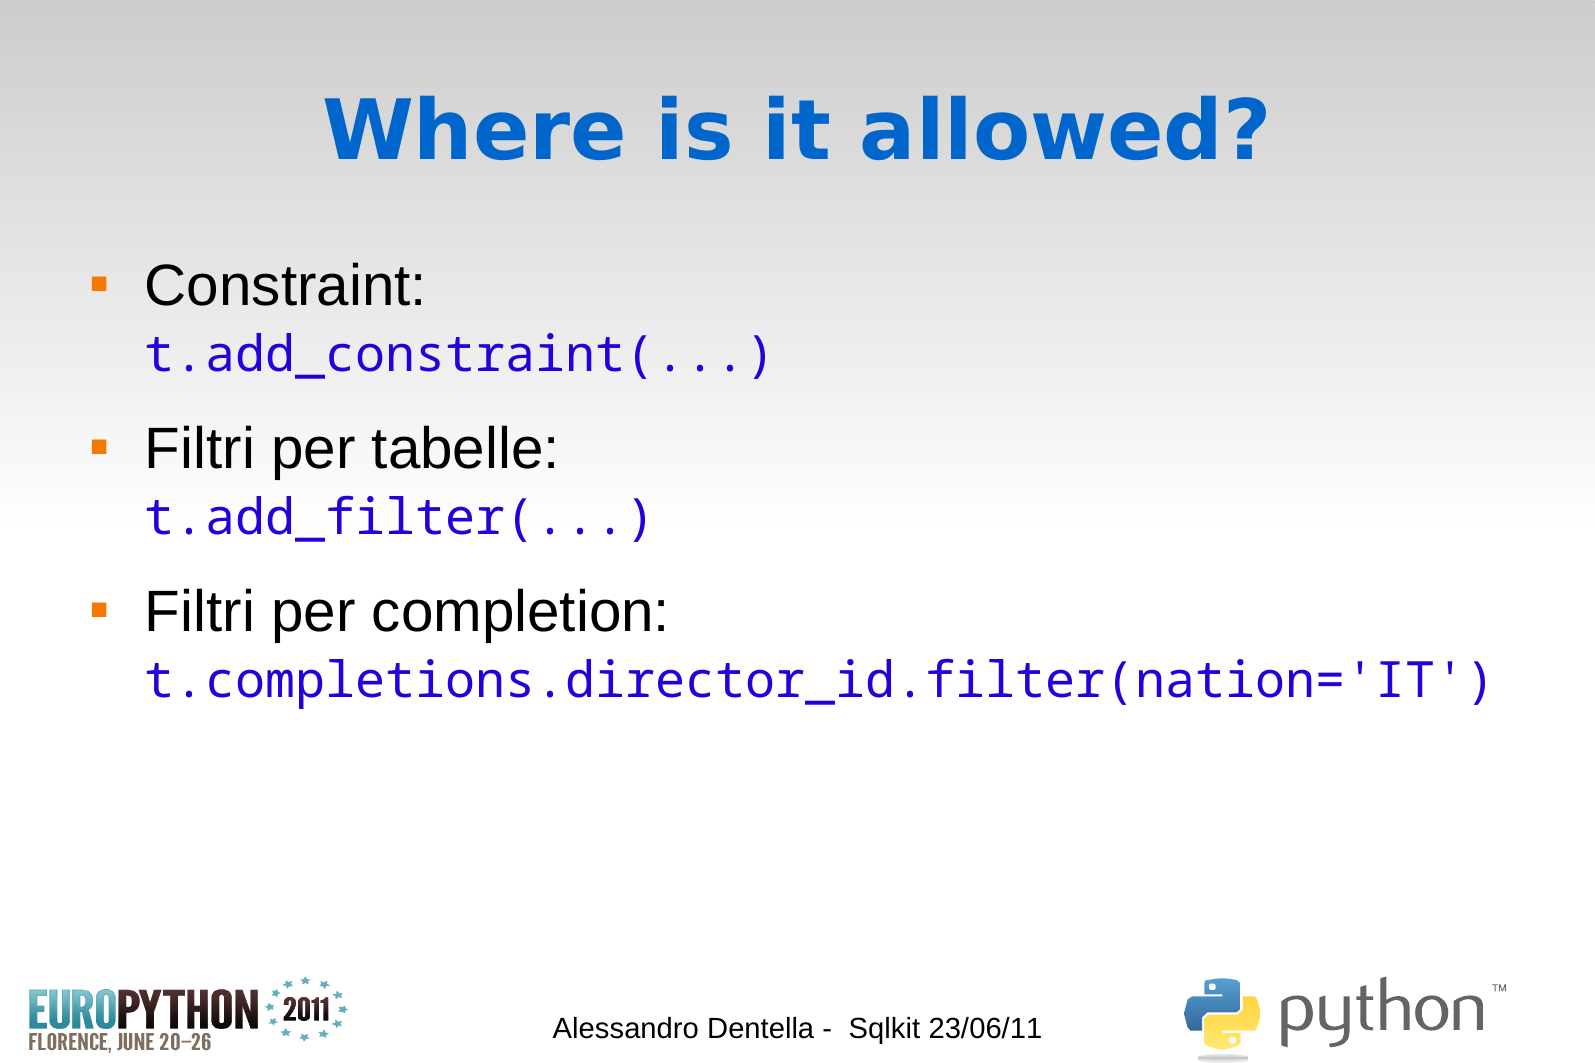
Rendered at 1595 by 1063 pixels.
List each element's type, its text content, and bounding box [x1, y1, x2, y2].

list Constraint: t.add_constraint(...) Filtri per tabelle: t.add_filter(...) Filtri per completion: t.completions.director_id.filter(nation='IT') [74, 253, 1510, 940]
title Where is it allowed? [79, 49, 1515, 213]
picture [29, 974, 355, 1058]
